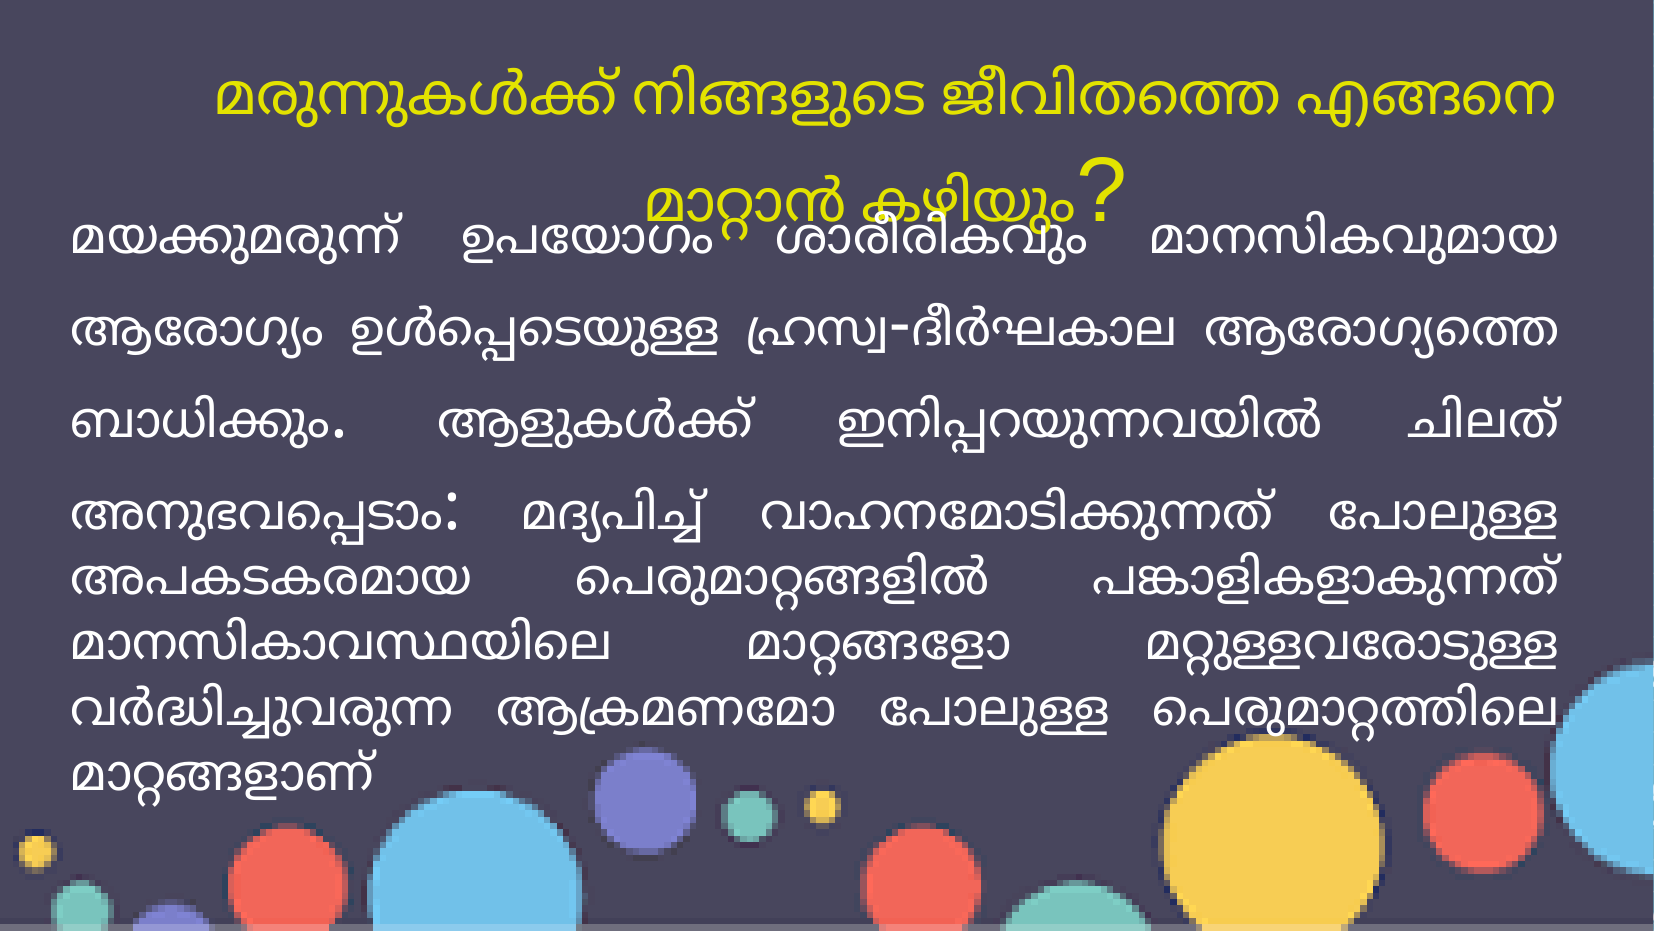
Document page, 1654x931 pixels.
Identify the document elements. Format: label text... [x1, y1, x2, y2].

title മരുന്നുകൾക്ക് നിങ്ങളുടെ ജീവിതത്തെ എങ്ങനെ മാറ്റാൻ കഴിയും? [141, 47, 1630, 260]
subtitle മയക്കുമരുന്ന് ഉപയോഗം ശാരീരികവും മാനസികവുമായ ആരോഗ്യം ഉൾപ്പെടെയുള്ള ഹ്രസ്വ-ദീർഘകാല ആരോഗ്യത്തെ ബാധിക്കും. ആളുകൾക്ക് ഇനിപ്പറയുന്നവയിൽ ചിലത് അനുഭവപ്പെടാം: മദ്യപിച്ച് വാഹനമോടിക്കുന്നത് പോലുള്ള അപകടകരമായ പെരുമാറ്റങ്ങളിൽ പങ്കാളികളാകുന്നത് മാനസികാവസ്ഥയിലെ മാറ്റങ്ങളോ മറ്റുള്ളവരോടുള്ള വർദ്ധിച്ചുവരുന്ന ആക്രമണമോ പോലുള്ള പെരുമാറ്റത്തിലെ മാറ്റങ്ങളാണ് [70, 240, 1560, 780]
picture [0, 0, 1654, 931]
